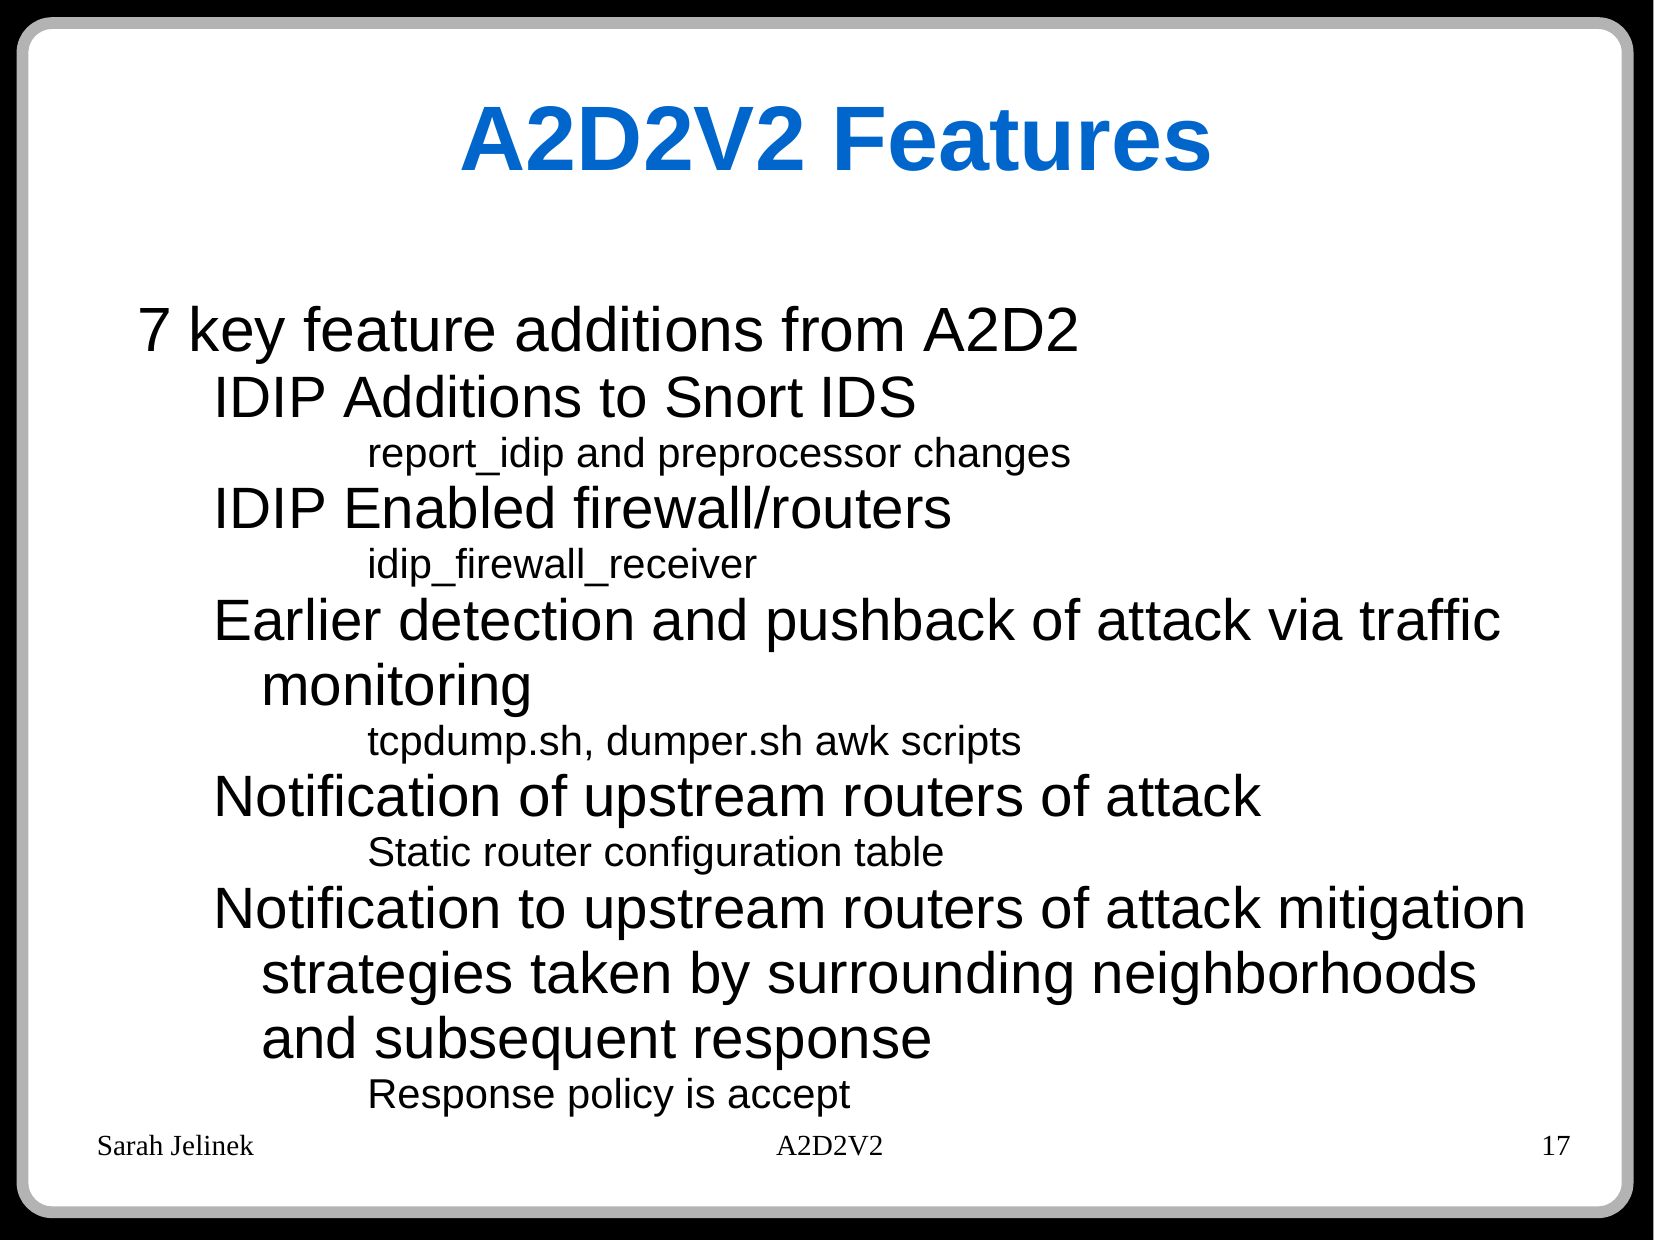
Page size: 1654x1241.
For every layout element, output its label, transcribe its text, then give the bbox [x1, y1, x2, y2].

title A2D2V2 Features [111, 40, 1563, 237]
list 7 key feature additions from A2D2 IDIP Additions to Snort IDS report_idip and preprocessor changes IDIP Enabled firewall/routers idip_firewall_receiver Earlier detection and pushback of attack via traffic monitoring tcpdump.sh, dumper.sh awk scripts Notification of upstream routers of attack Static router configuration table Notification to upstream routers of attack mitigation strategies taken by surrounding neighborhoods and subsequent response Response policy is accept [119, 294, 1532, 1118]
